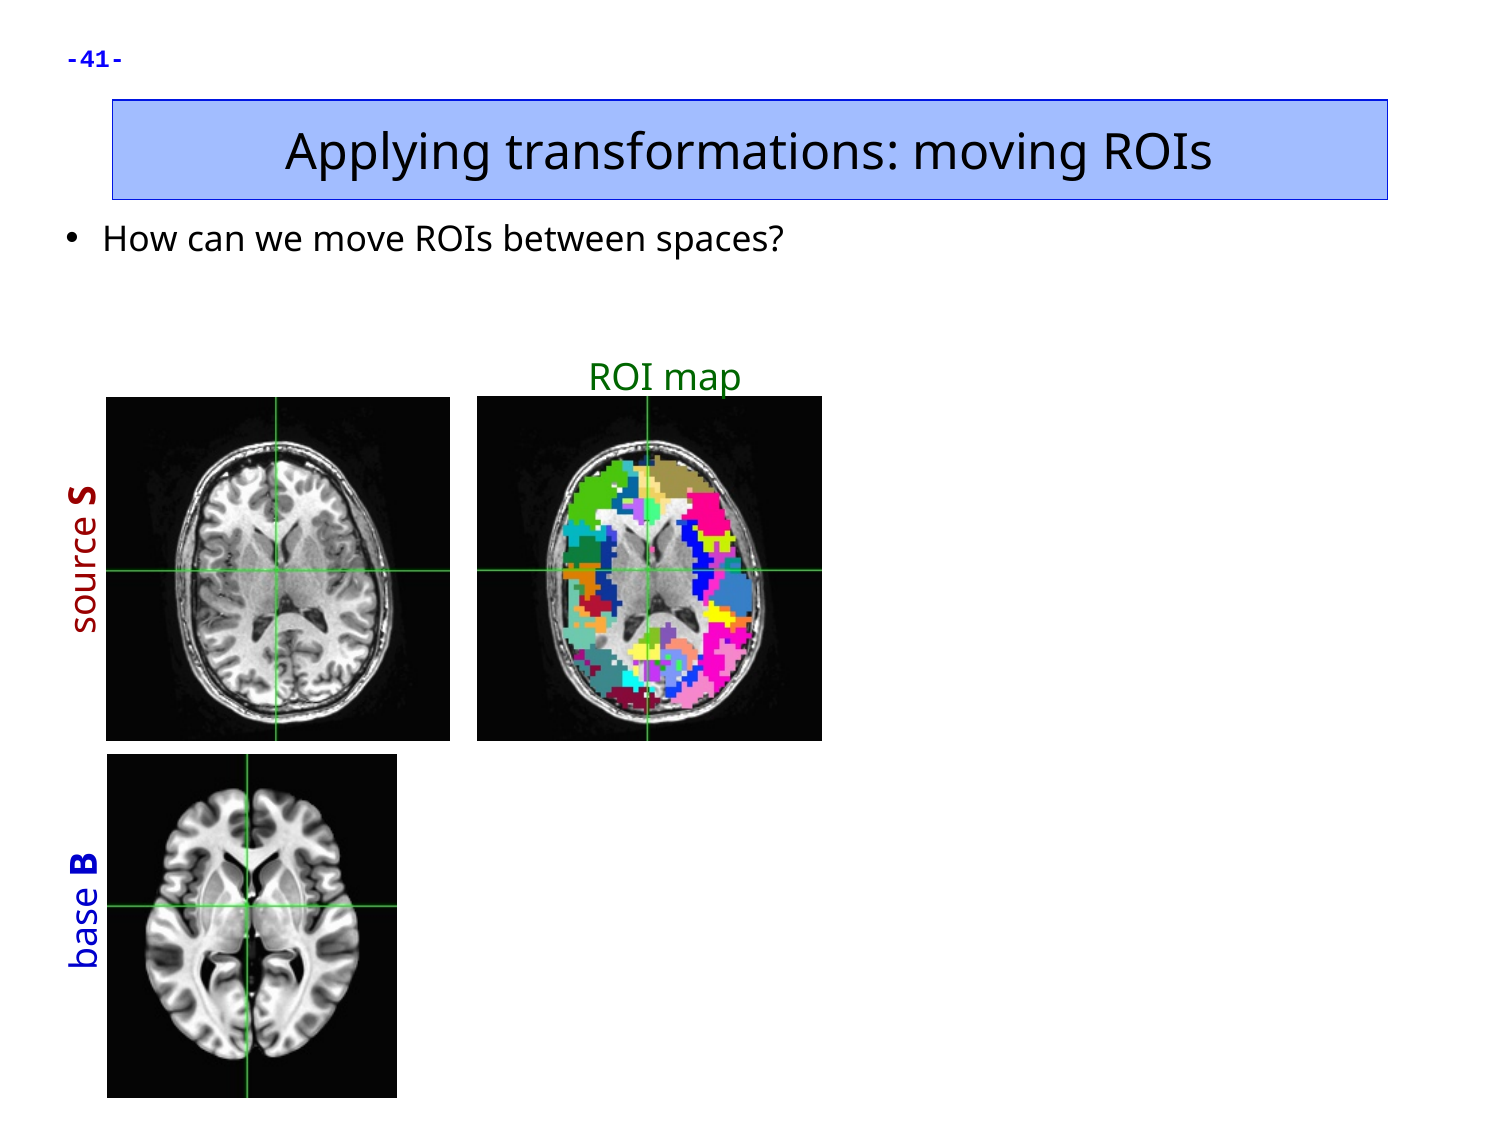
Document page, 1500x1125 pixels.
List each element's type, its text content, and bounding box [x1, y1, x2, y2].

text_box Applying transformations: moving ROIs [112, 99, 1388, 200]
picture [107, 754, 397, 1098]
text_box How can we move ROIs between spaces? [49, 208, 1410, 360]
text_box ROI map [570, 342, 765, 414]
picture [477, 396, 822, 741]
text_box base B [48, 827, 120, 988]
text_box source S [47, 458, 119, 653]
picture [106, 397, 450, 741]
